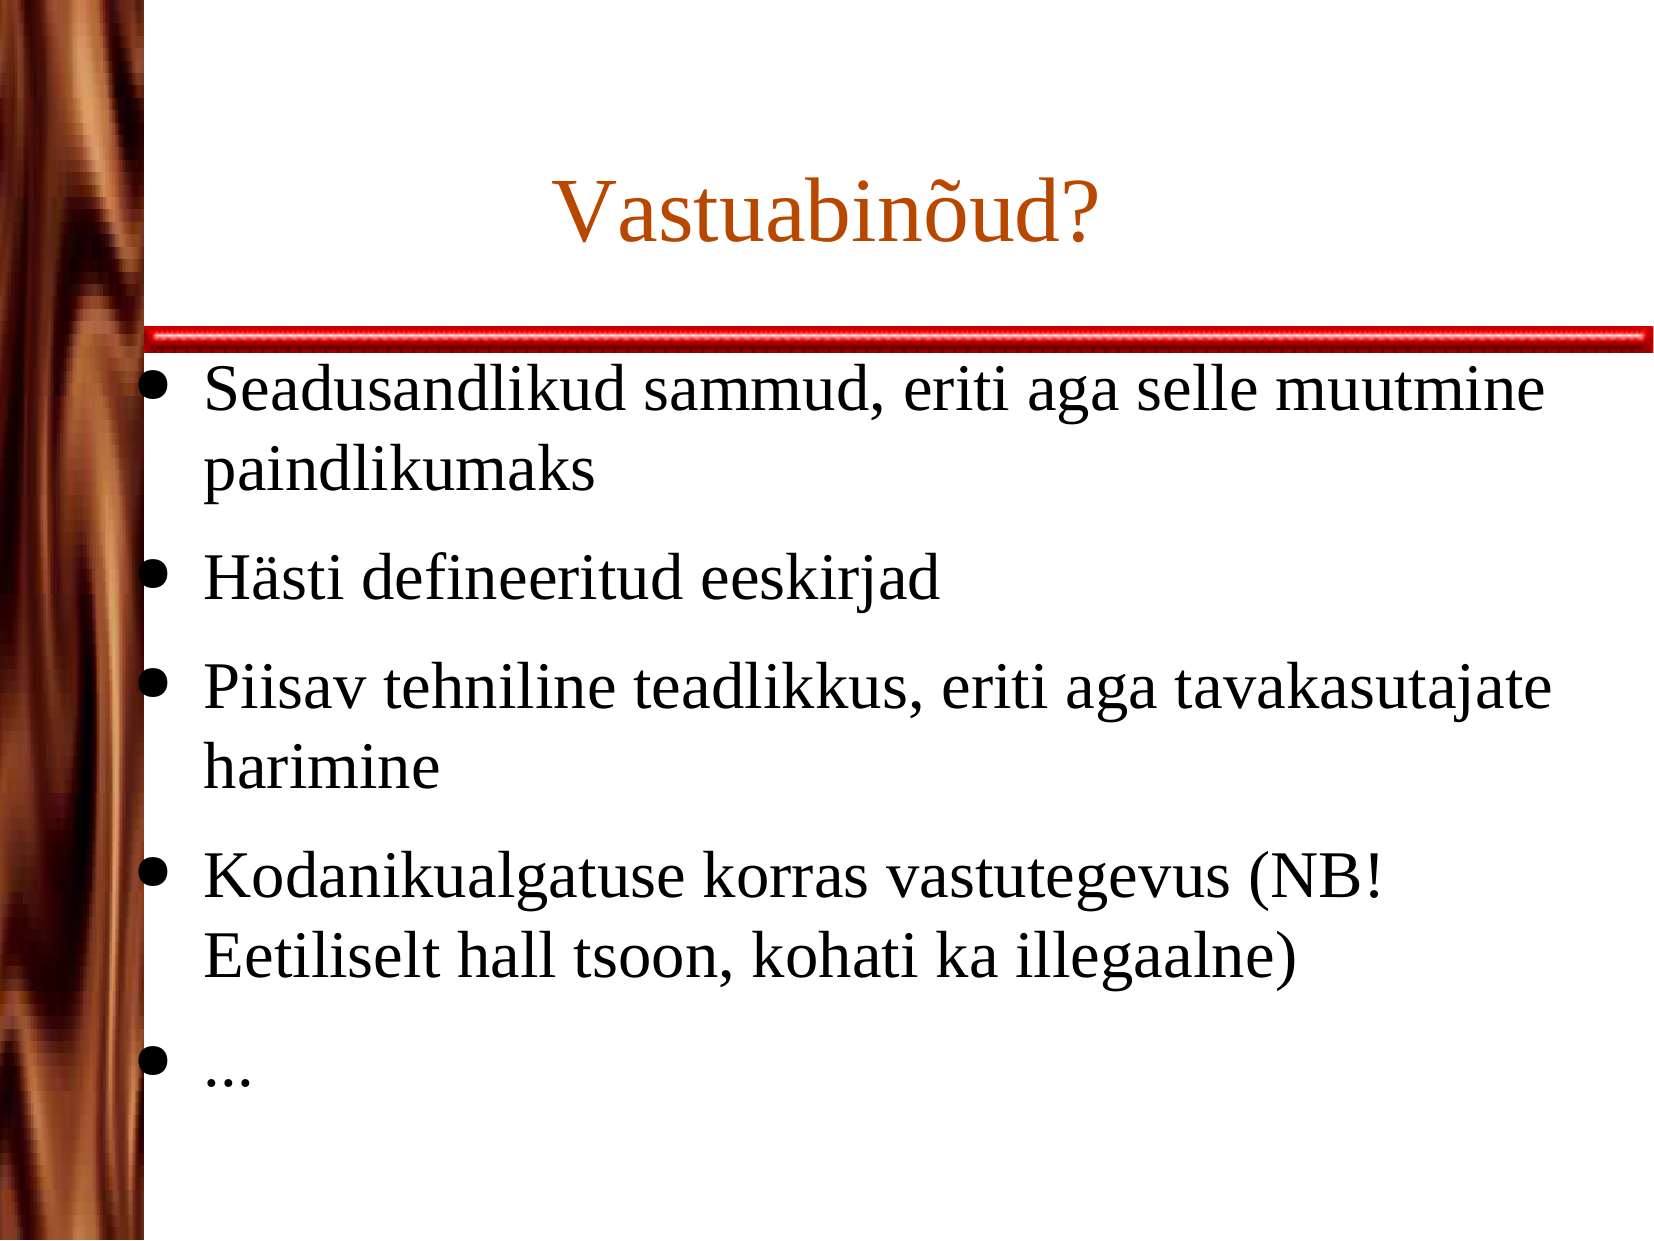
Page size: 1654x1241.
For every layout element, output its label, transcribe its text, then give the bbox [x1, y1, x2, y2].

list Seadusandlikud sammud, eriti aga selle muutmine paindlikumaks Hästi defineeritud eeskirjad Piisav tehniline teadlikkus, eriti aga tavakasutajate harimine Kodanikualgatuse korras vastutegevus (NB! Eetiliselt hall tsoon, kohati ka illegaalne) ... [121, 344, 1625, 1127]
picture [0, 0, 1654, 1240]
title Vastuabinõud? [121, 100, 1533, 312]
